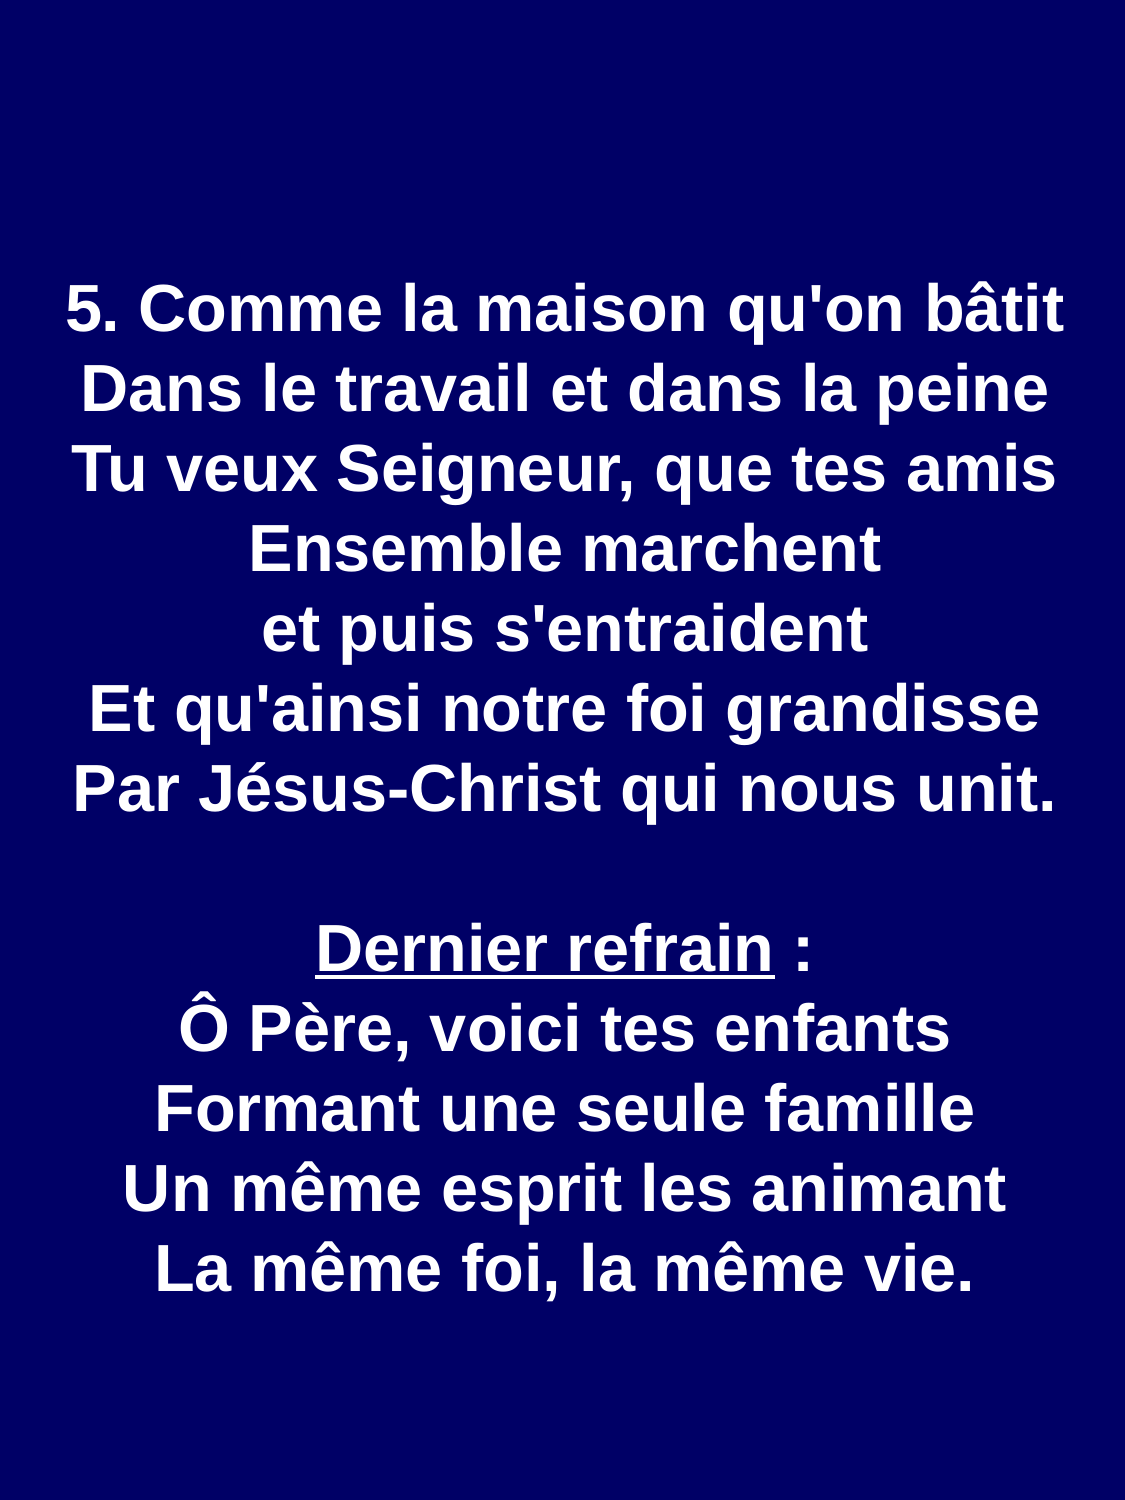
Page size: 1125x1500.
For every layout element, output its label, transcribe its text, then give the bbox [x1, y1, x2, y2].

text_box 5. Comme la maison qu'on bâtit Dans le travail et dans la peine Tu veux Seigneur, que tes amis Ensemble marchent et puis s'entraident Et qu'ainsi notre foi grandisse Par Jésus-Christ qui nous unit. Dernier refrain : Ô Père, voici tes enfants Formant une seule famille Un même esprit les animant La même foi, la même vie. [5, 257, 1125, 1372]
